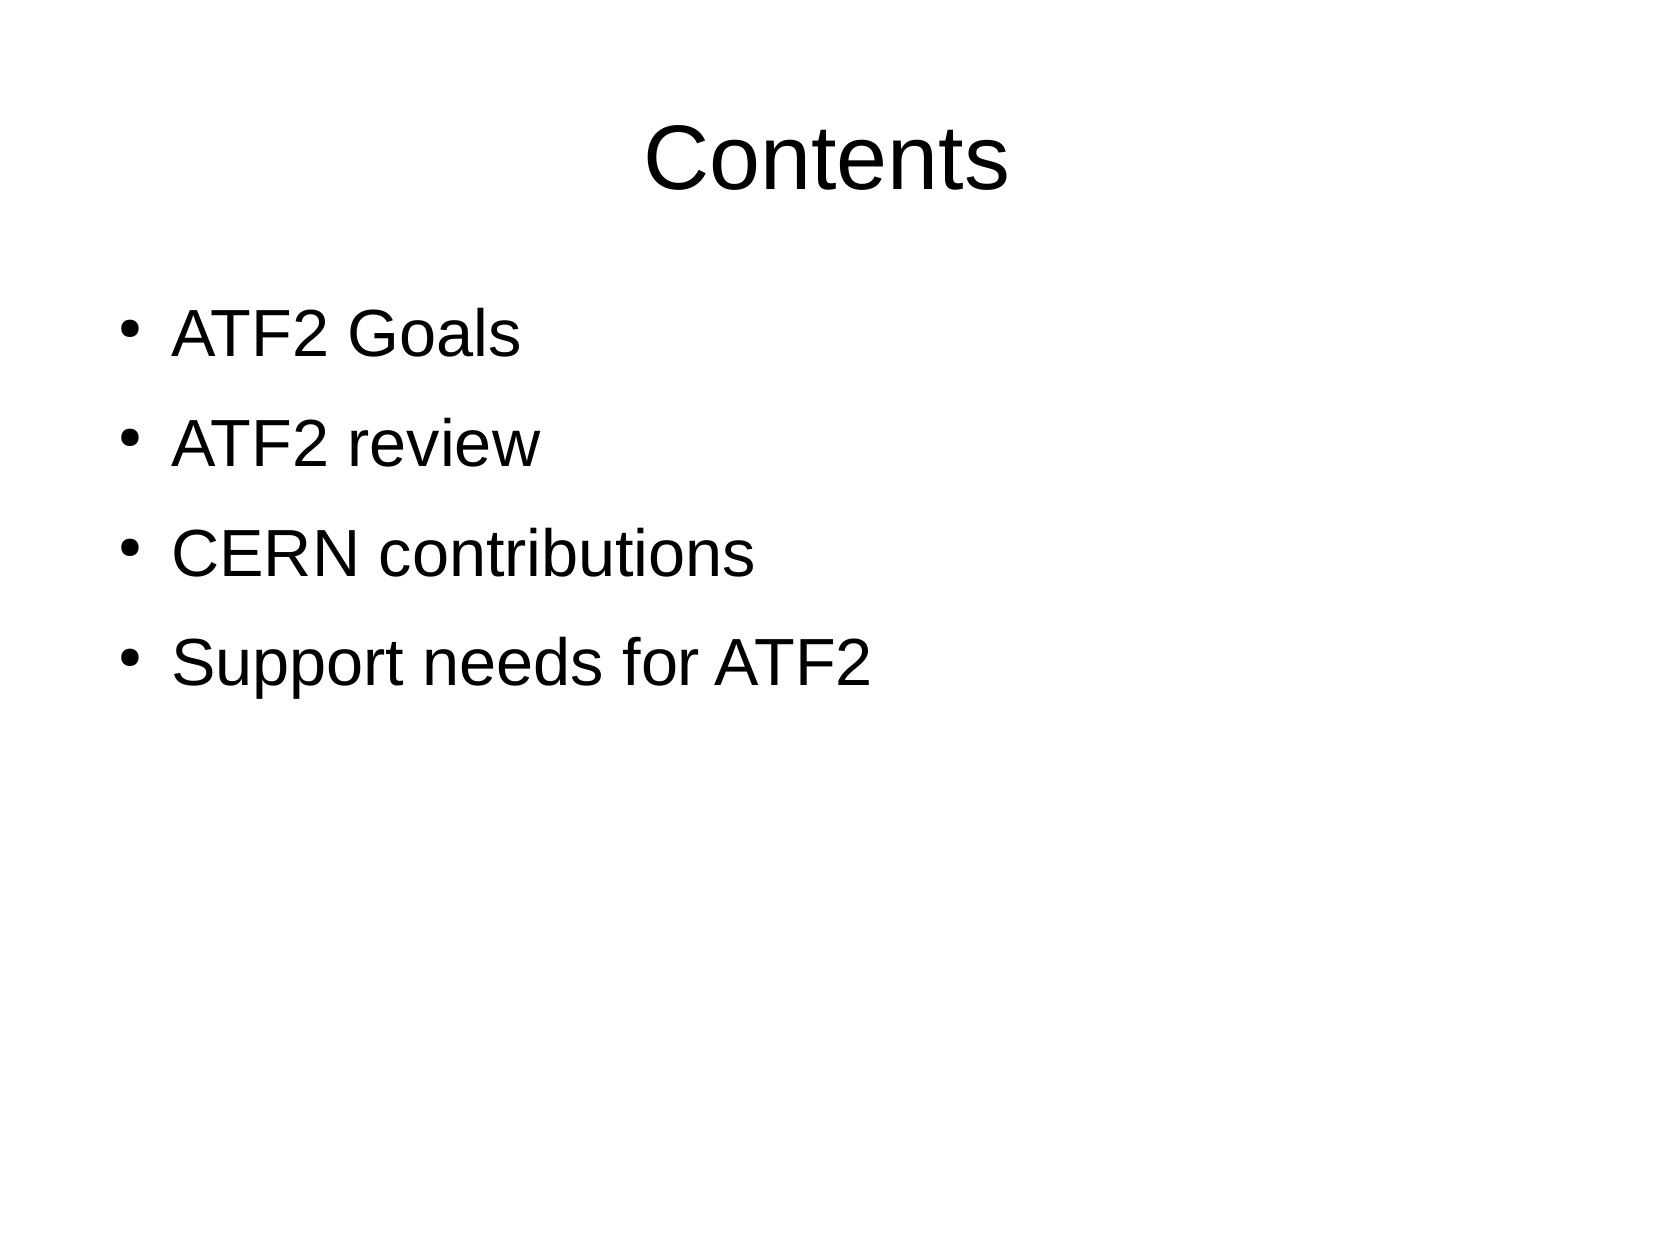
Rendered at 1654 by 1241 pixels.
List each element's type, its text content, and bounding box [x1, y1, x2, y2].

title Contents [82, 49, 1571, 257]
list ATF2 Goals ATF2 review CERN contributions Support needs for ATF2 [82, 290, 1538, 1186]
